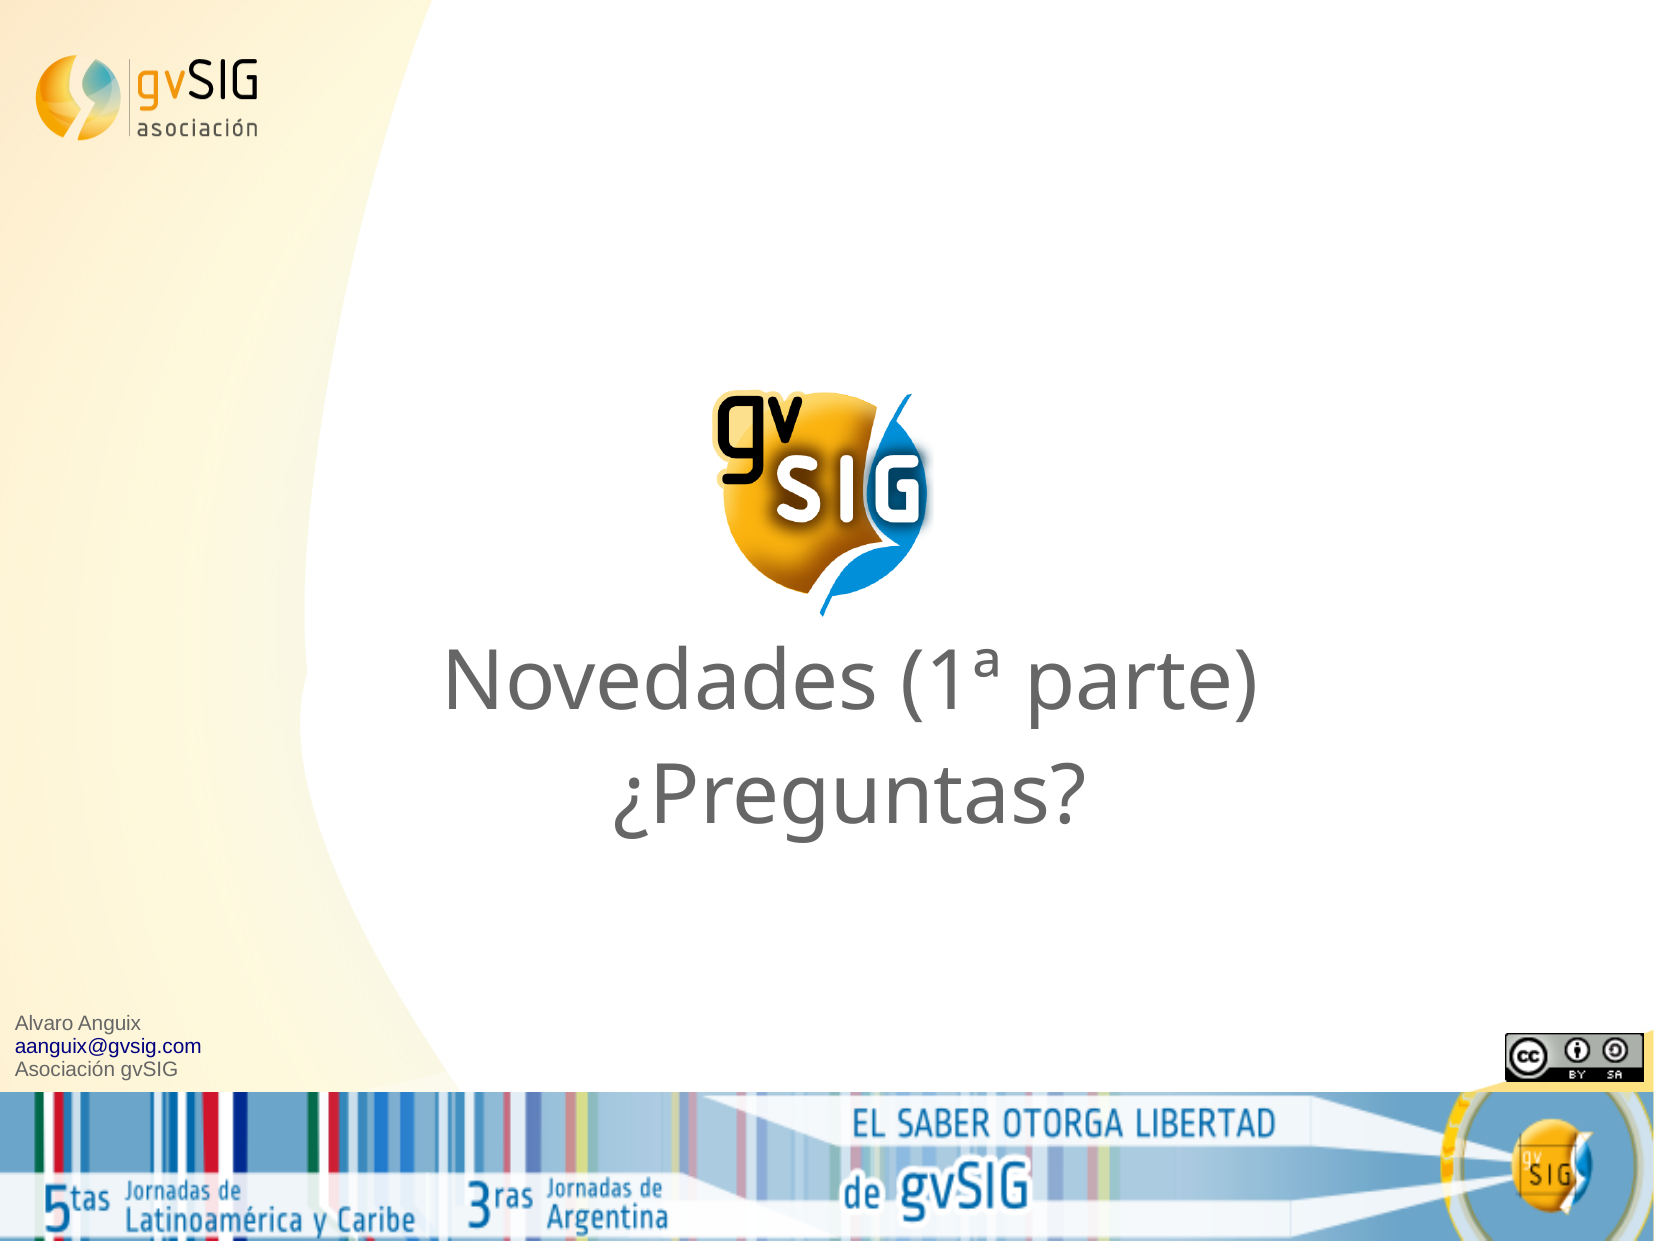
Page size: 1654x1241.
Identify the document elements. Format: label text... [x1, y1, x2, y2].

picture [0, 0, 1654, 1241]
title Novedades (1ª parte) ¿Preguntas? [135, 531, 1566, 824]
text_box Alvaro Anguix aanguix@gvsig.com Asociación gvSIG [0, 1003, 355, 1090]
